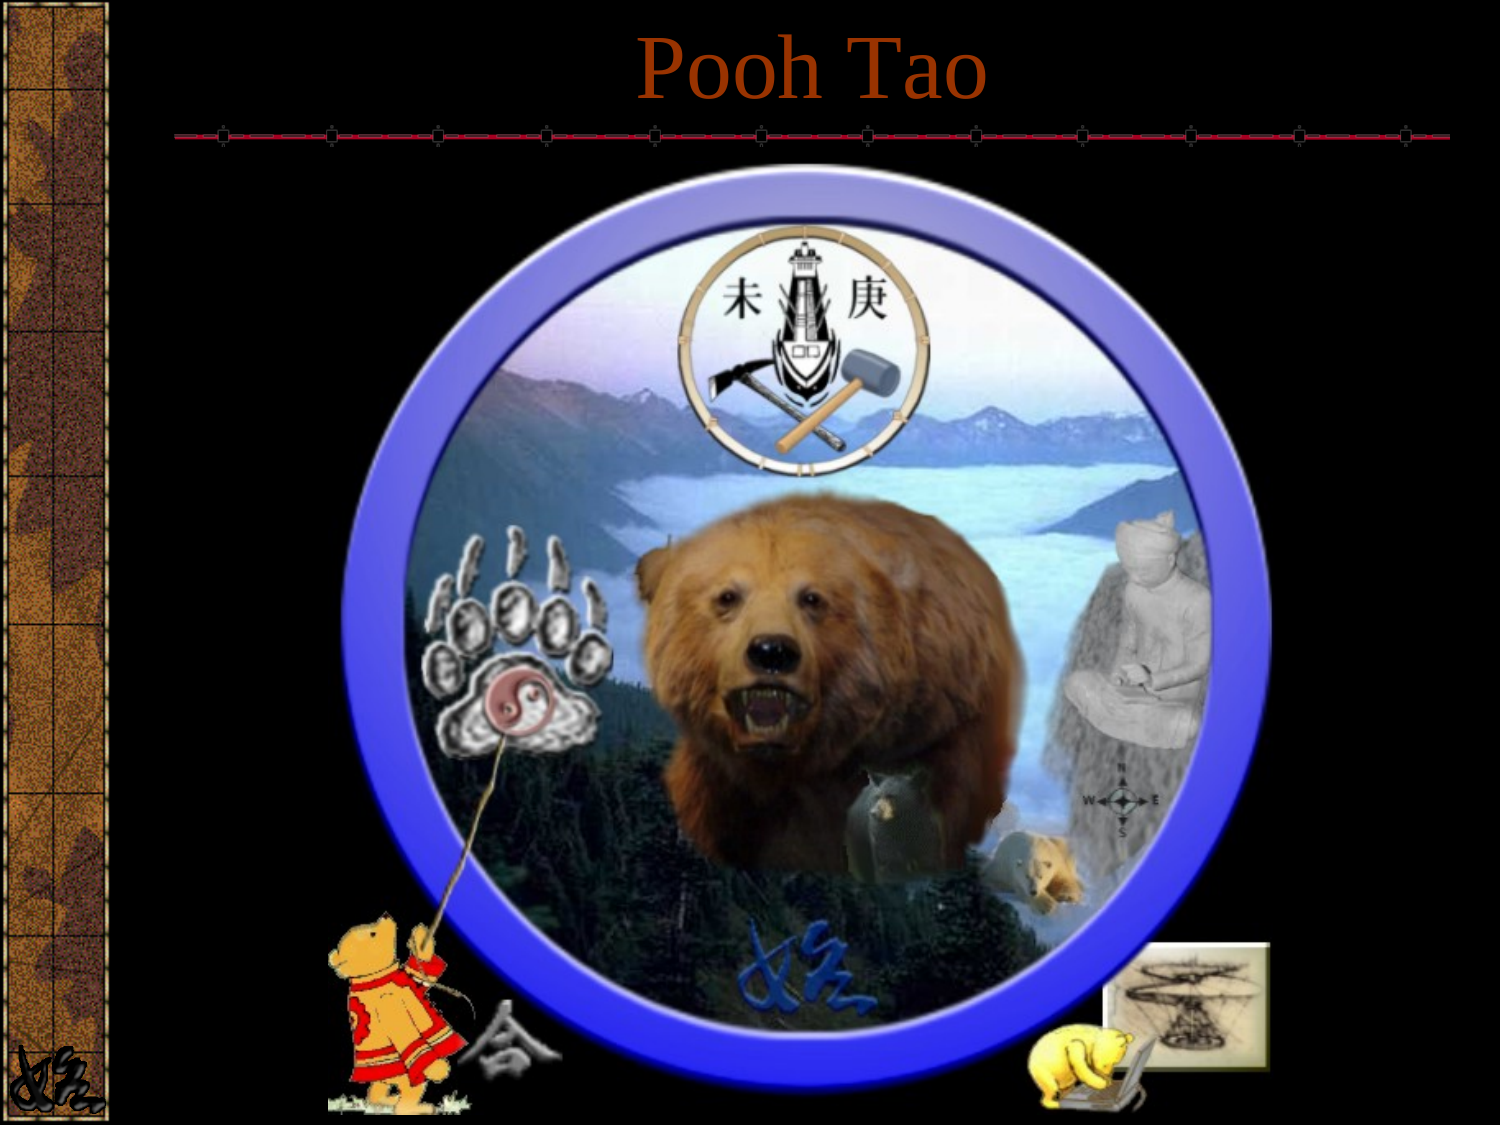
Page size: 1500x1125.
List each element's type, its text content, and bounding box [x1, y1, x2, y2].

picture [0, 0, 113, 1125]
title Pooh Tao [174, 12, 1450, 125]
picture [328, 161, 1277, 1115]
picture [174, 125, 1450, 147]
